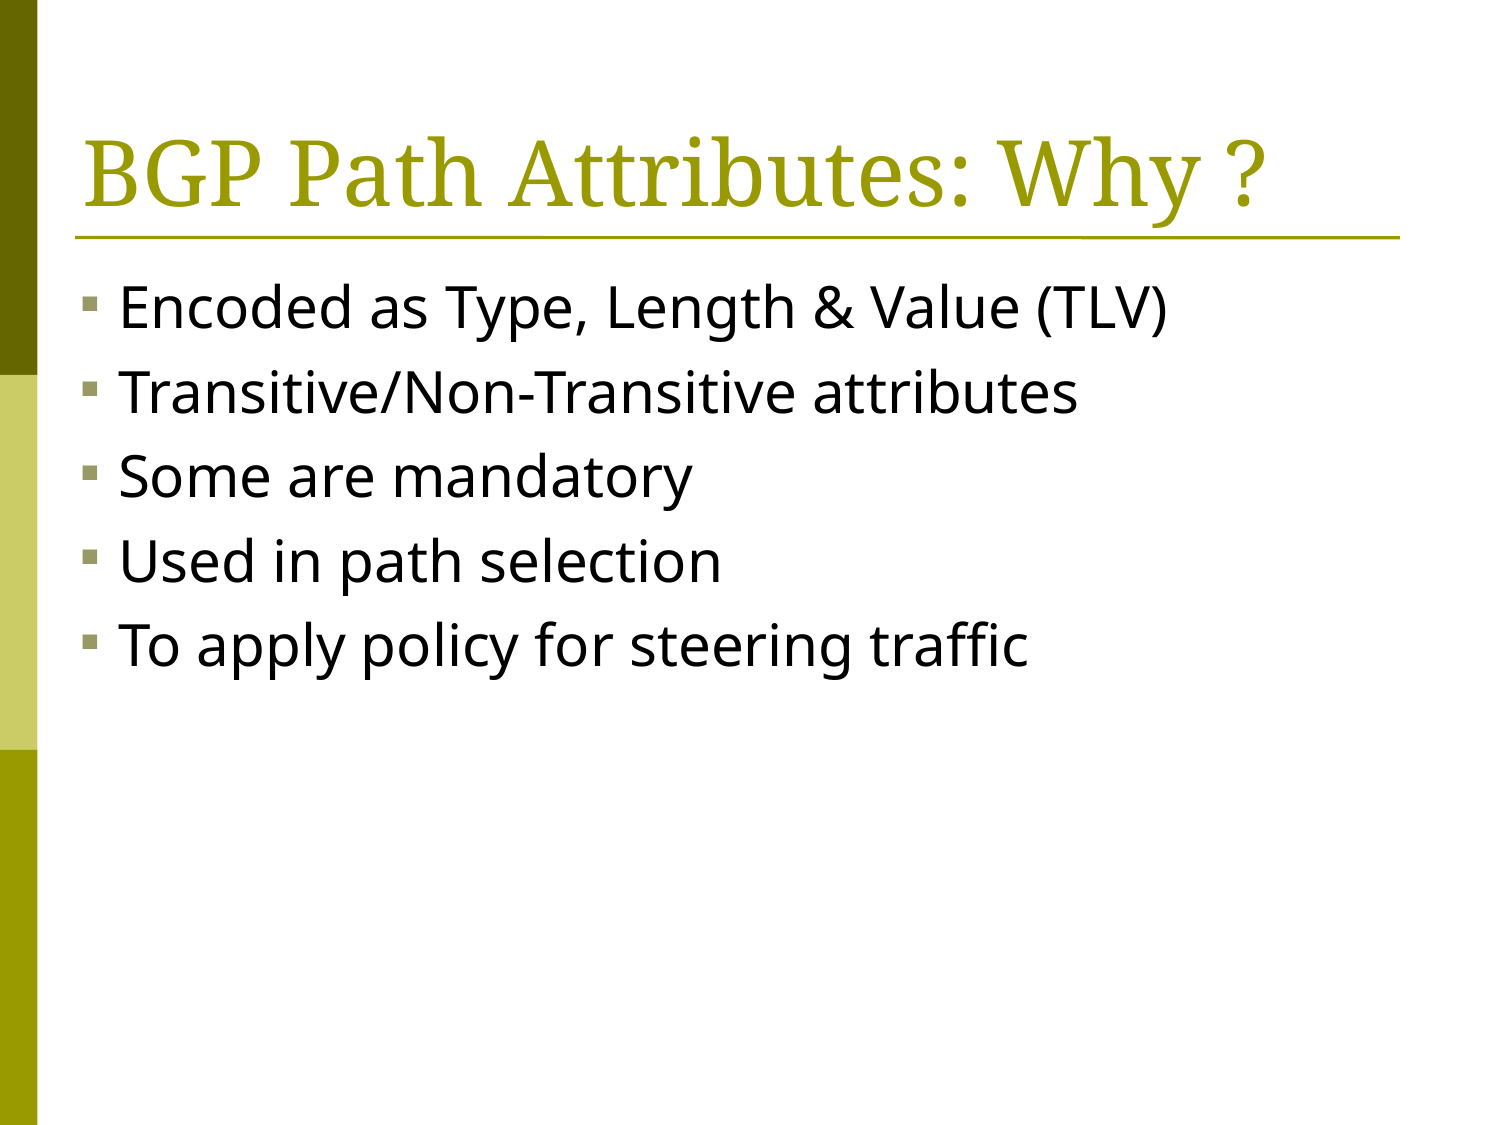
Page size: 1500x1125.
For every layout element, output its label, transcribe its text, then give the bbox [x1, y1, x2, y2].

subtitle Encoded as Type, Length & Value (TLV) Transitive/Non-Transitive attributes Some are mandatory Used in path selection To apply policy for steering traffic [75, 262, 1425, 1006]
title BGP Path Attributes: Why ? [75, 45, 1425, 233]
